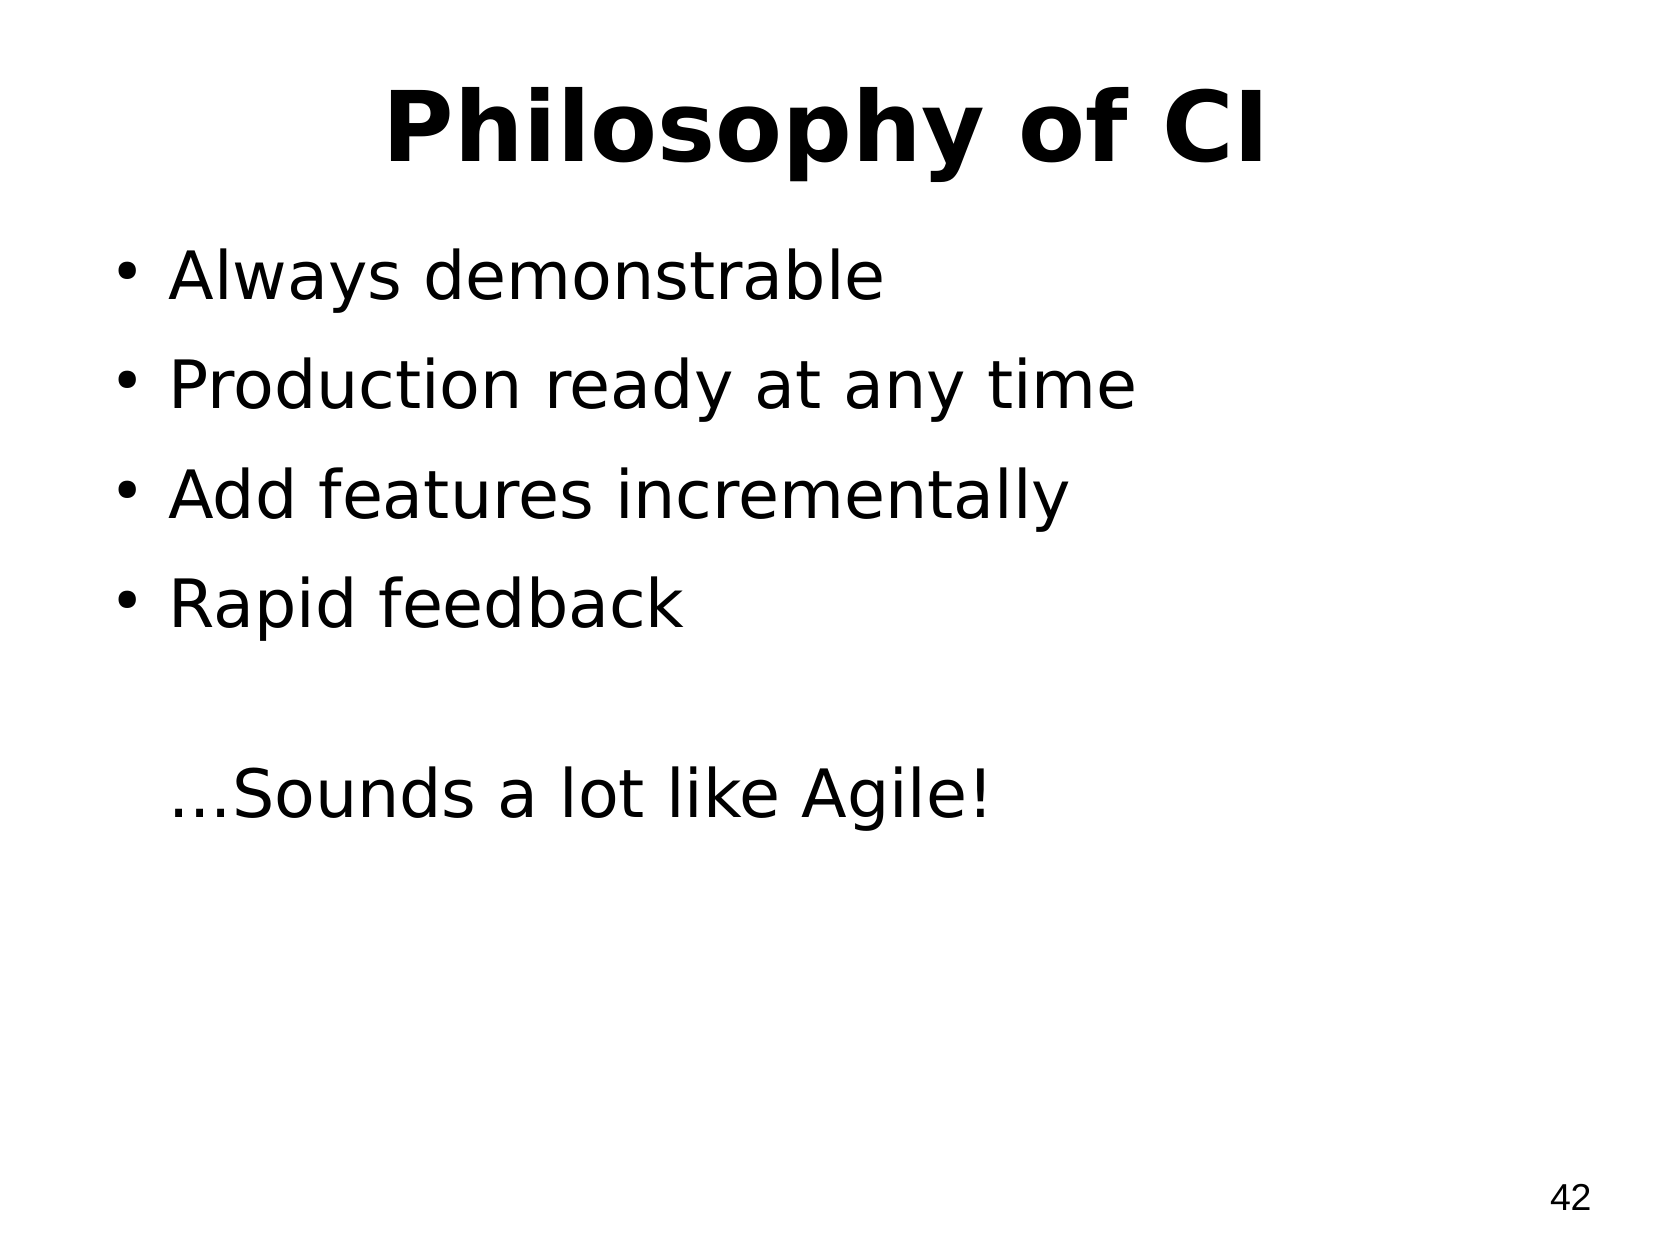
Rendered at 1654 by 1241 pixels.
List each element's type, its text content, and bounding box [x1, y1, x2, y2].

title Philosophy of CI [82, 49, 1571, 196]
list Always demonstrable Production ready at any time Add features incrementally Rapid feedback ...Sounds a lot like Agile! [82, 225, 1538, 1186]
